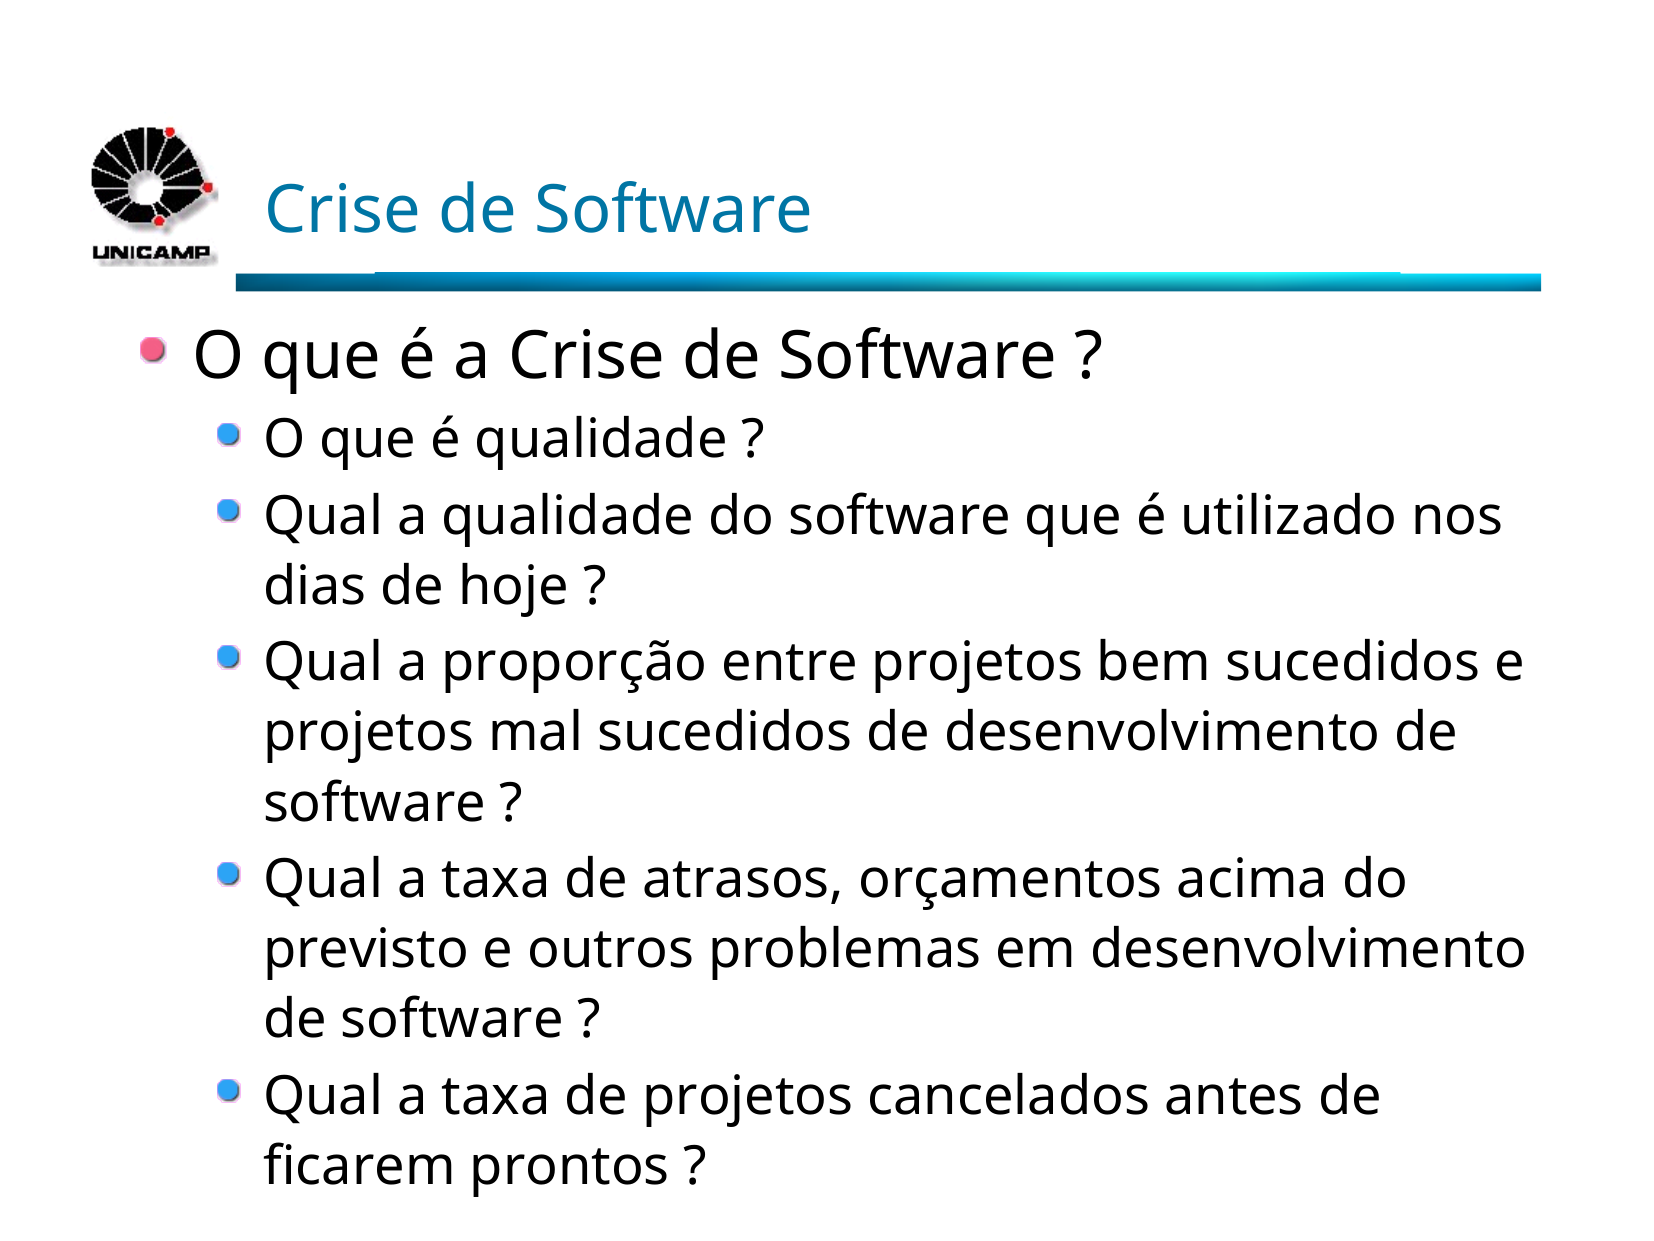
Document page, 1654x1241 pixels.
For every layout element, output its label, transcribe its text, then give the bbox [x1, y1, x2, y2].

list O que é a Crise de Software ? O que é qualidade ? Qual a qualidade do software que é utilizado nos dias de hoje ? Qual a proporção entre projetos bem sucedidos e projetos mal sucedidos de desenvolvimento de software ? Qual a taxa de atrasos, orçamentos acima do previsto e outros problemas em desenvolvimento de software ? Qual a taxa de projetos cancelados antes de ficarem prontos ? [121, 309, 1534, 1167]
picture [125, 272, 1654, 295]
title Crise de Software [264, 57, 1534, 250]
